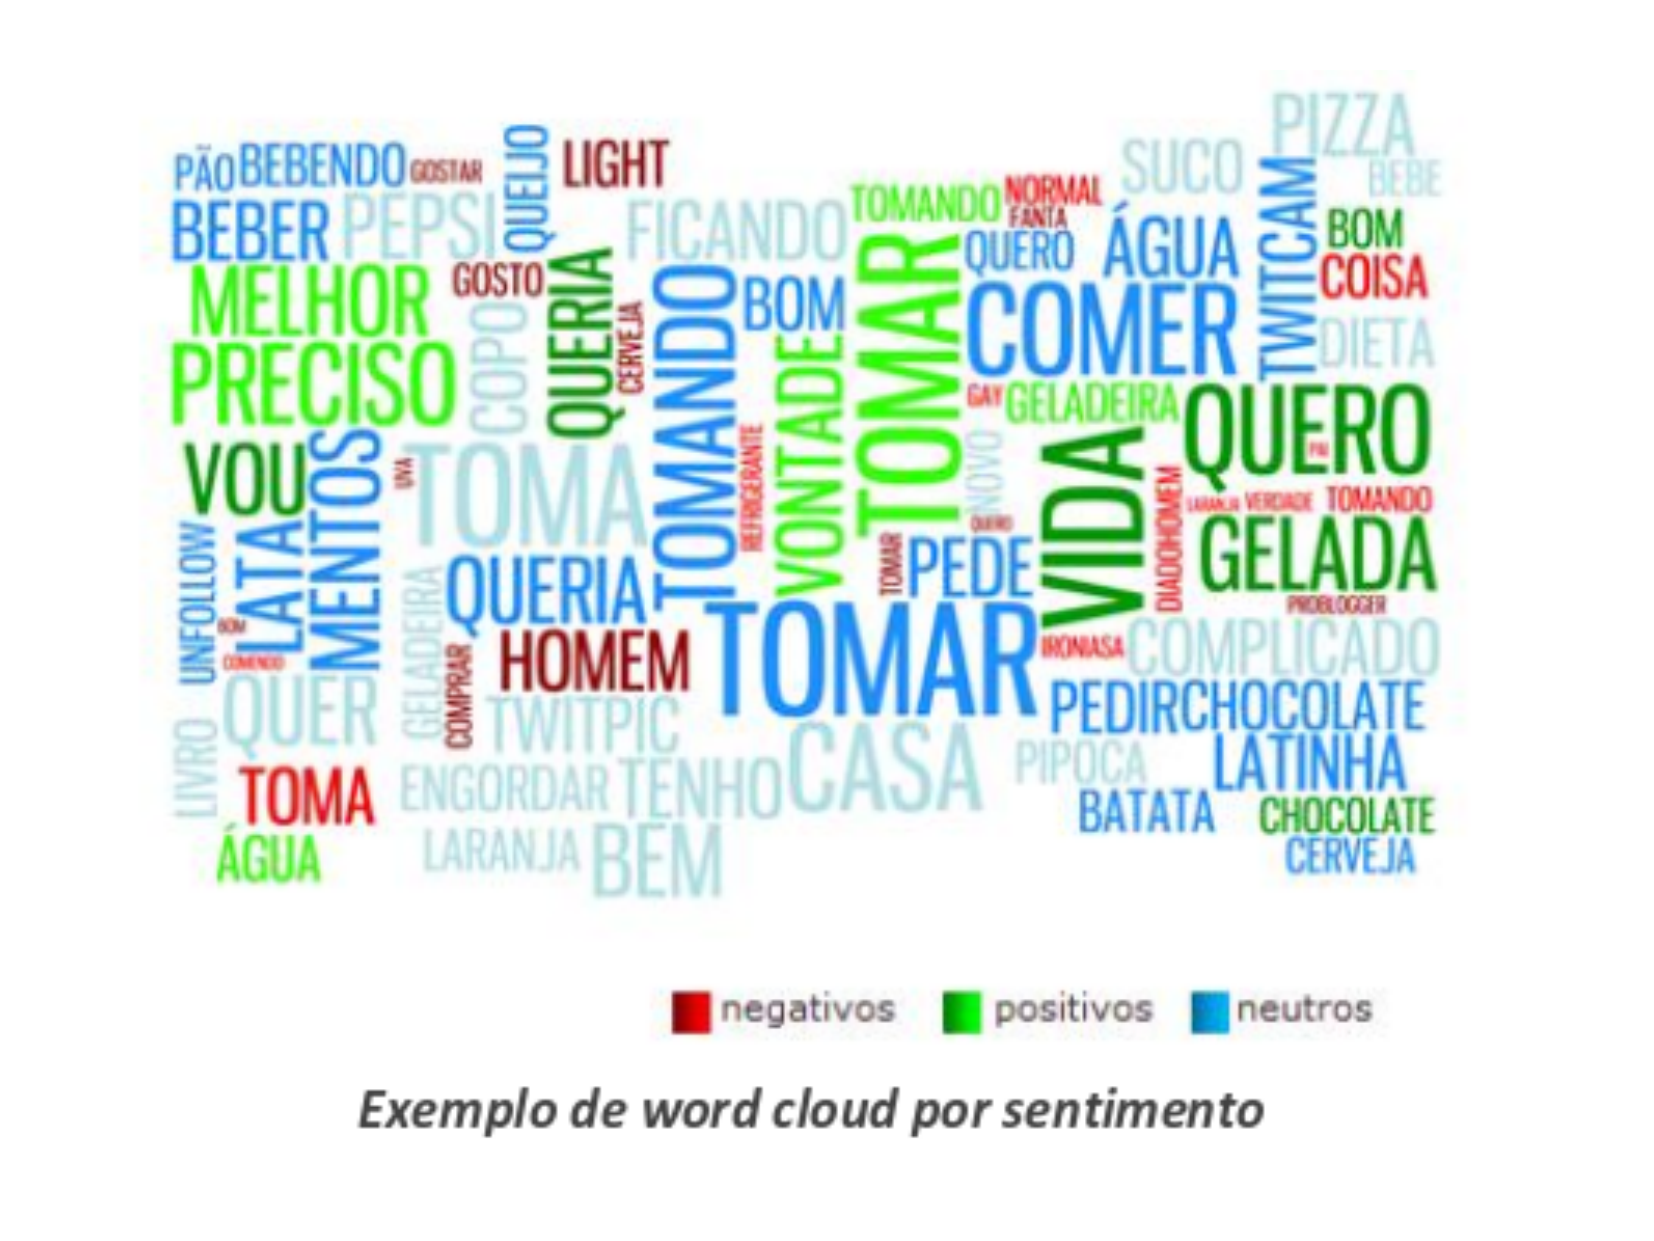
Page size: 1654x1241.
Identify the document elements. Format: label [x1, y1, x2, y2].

picture [72, 70, 1548, 1163]
